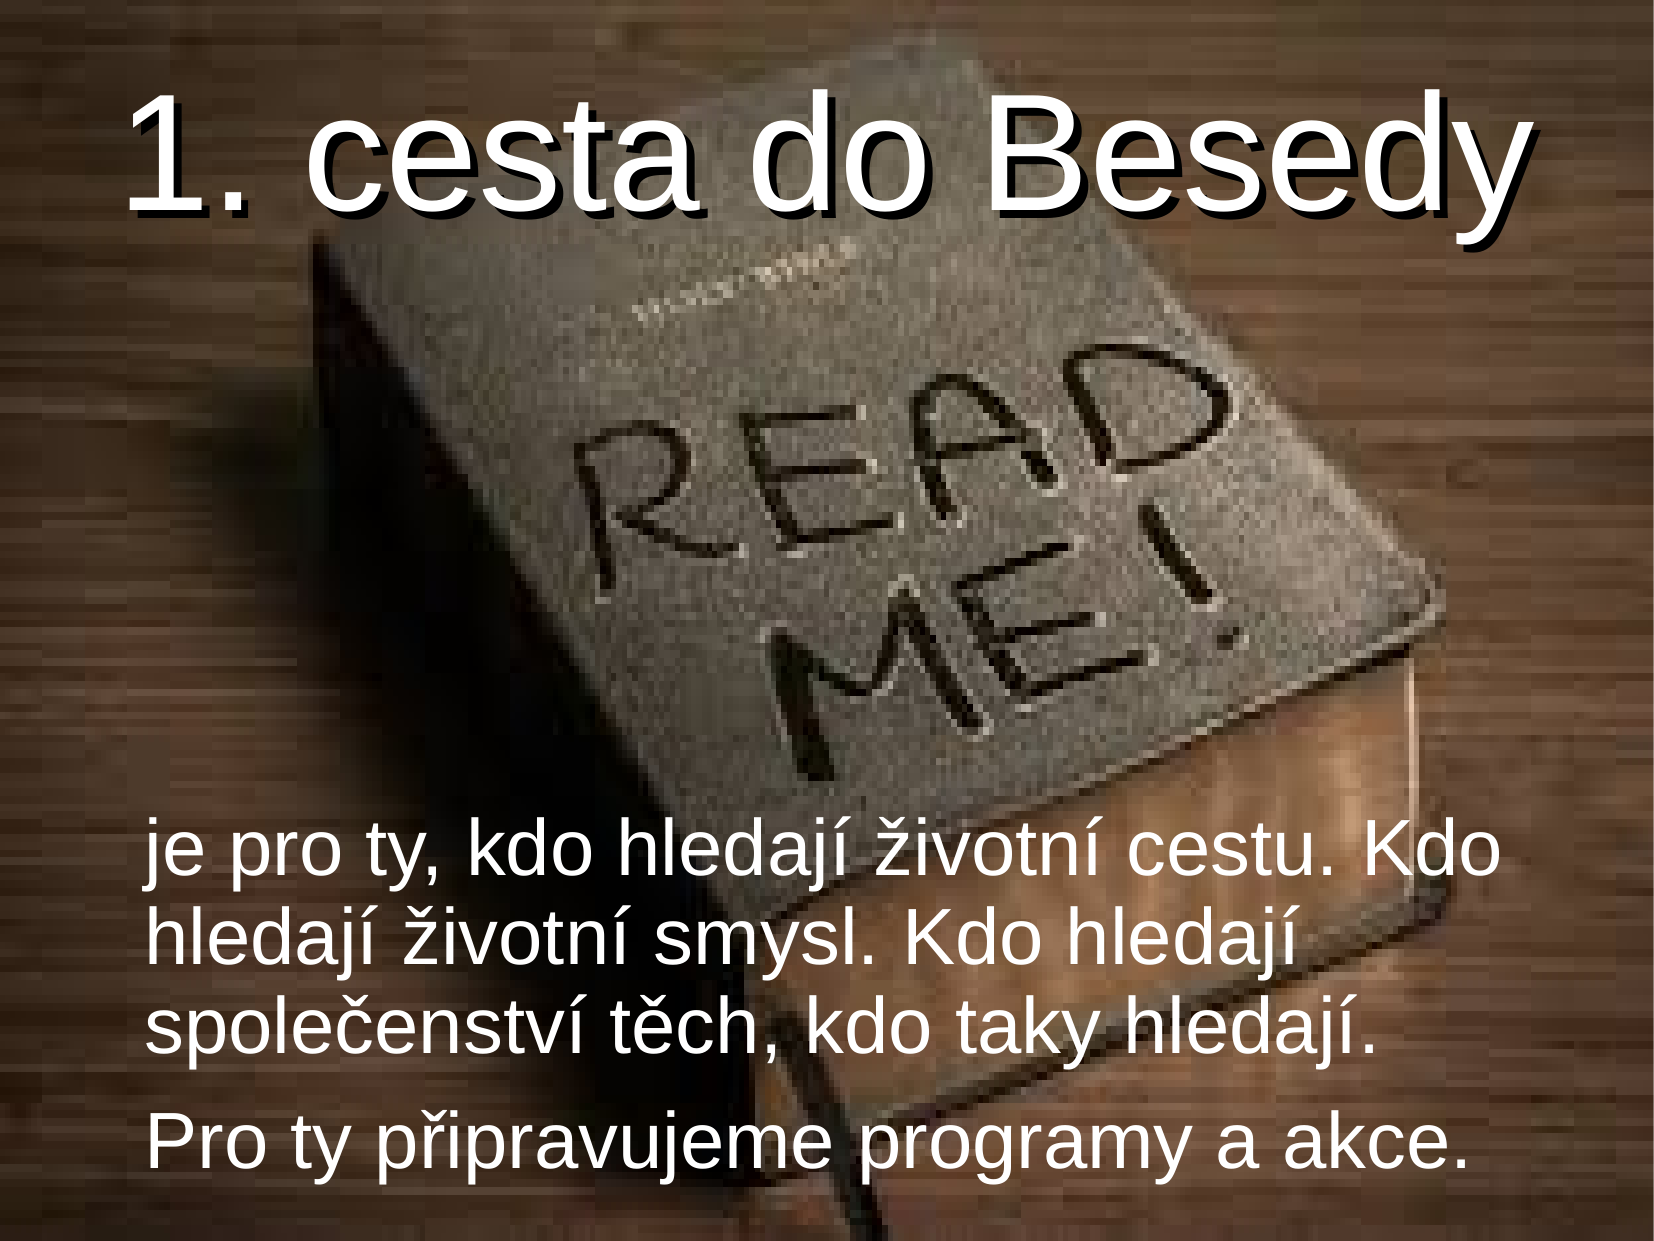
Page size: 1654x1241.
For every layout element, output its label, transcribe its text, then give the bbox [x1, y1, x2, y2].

title 1. cesta do Besedy [82, 49, 1571, 257]
picture [0, 0, 1654, 1241]
list je pro ty, kdo hledají životní cestu. Kdo hledají životní smysl. Kdo hledají společenství těch, kdo taky hledají. Pro ty připravujeme programy a akce. [82, 803, 1571, 1193]
